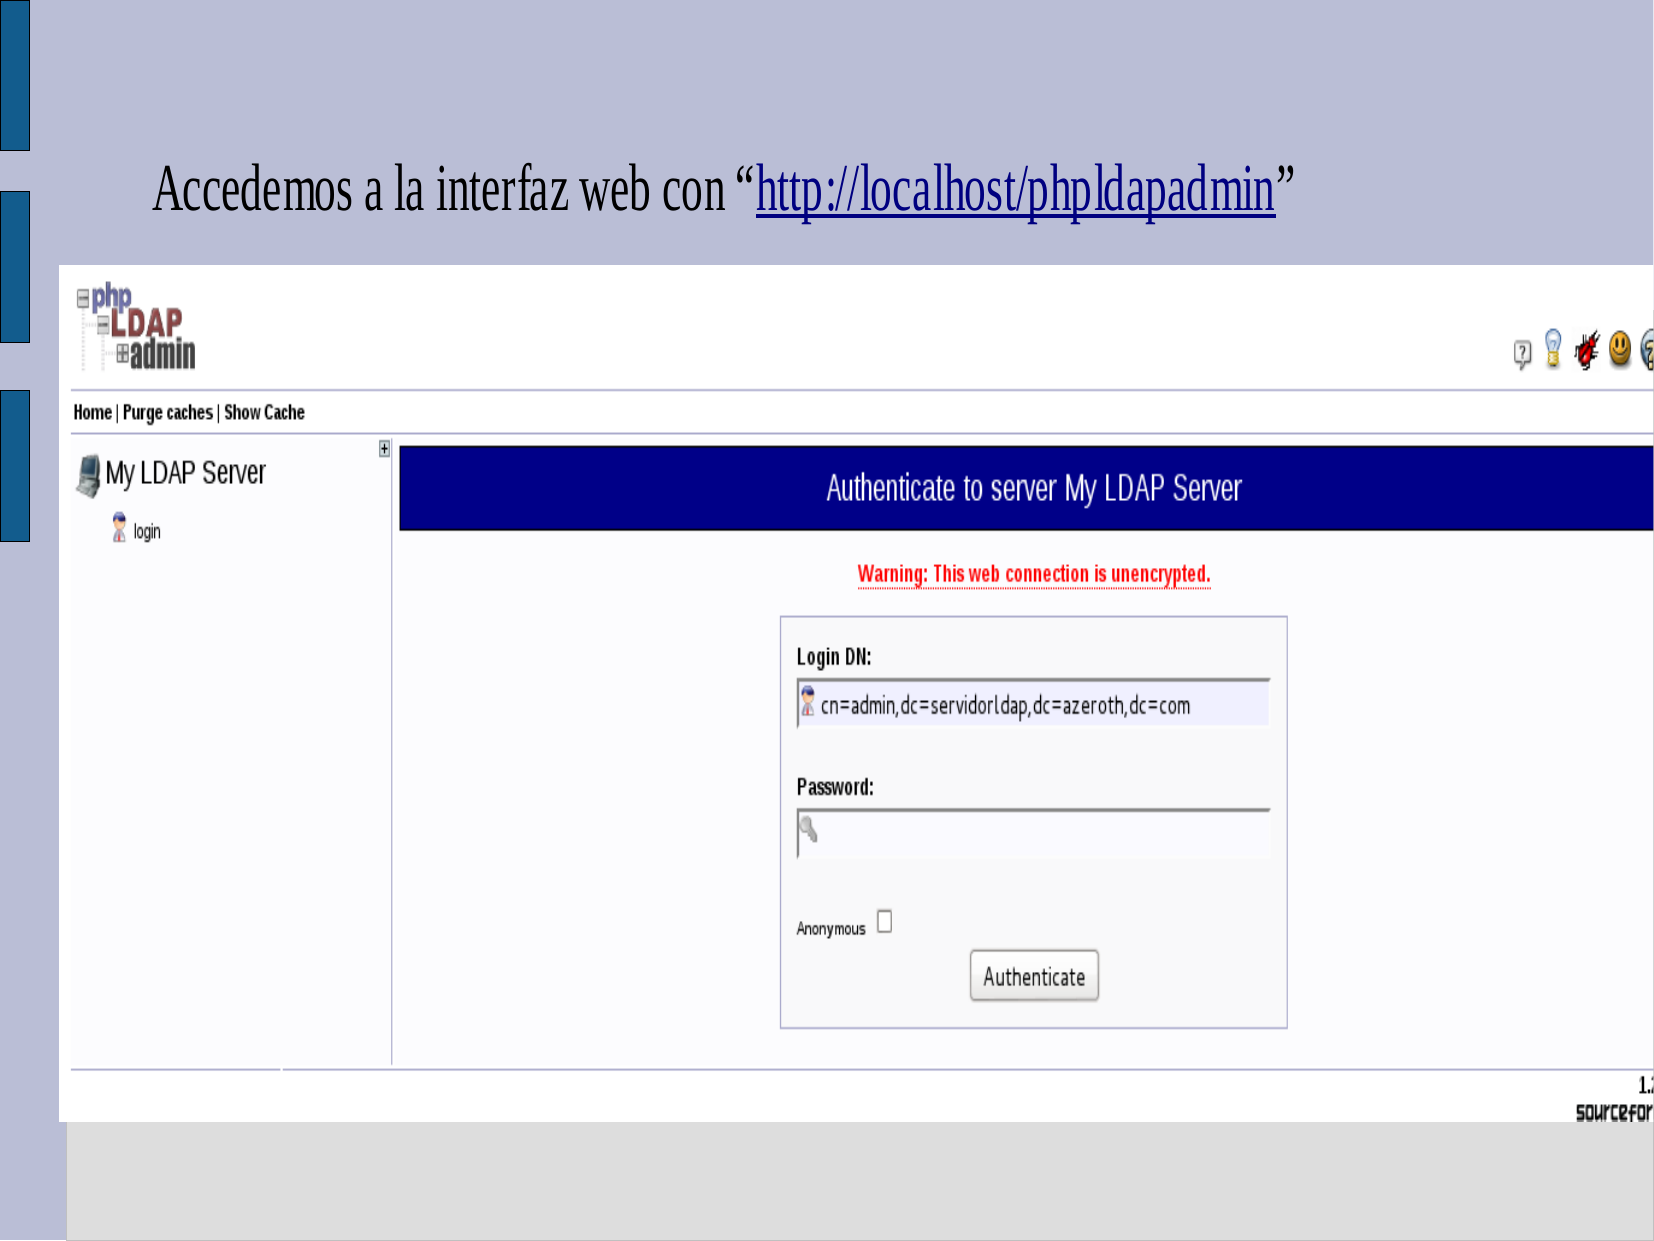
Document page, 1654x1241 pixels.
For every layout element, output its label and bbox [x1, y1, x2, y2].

chart [149, 147, 1654, 265]
picture [59, 265, 1654, 1123]
